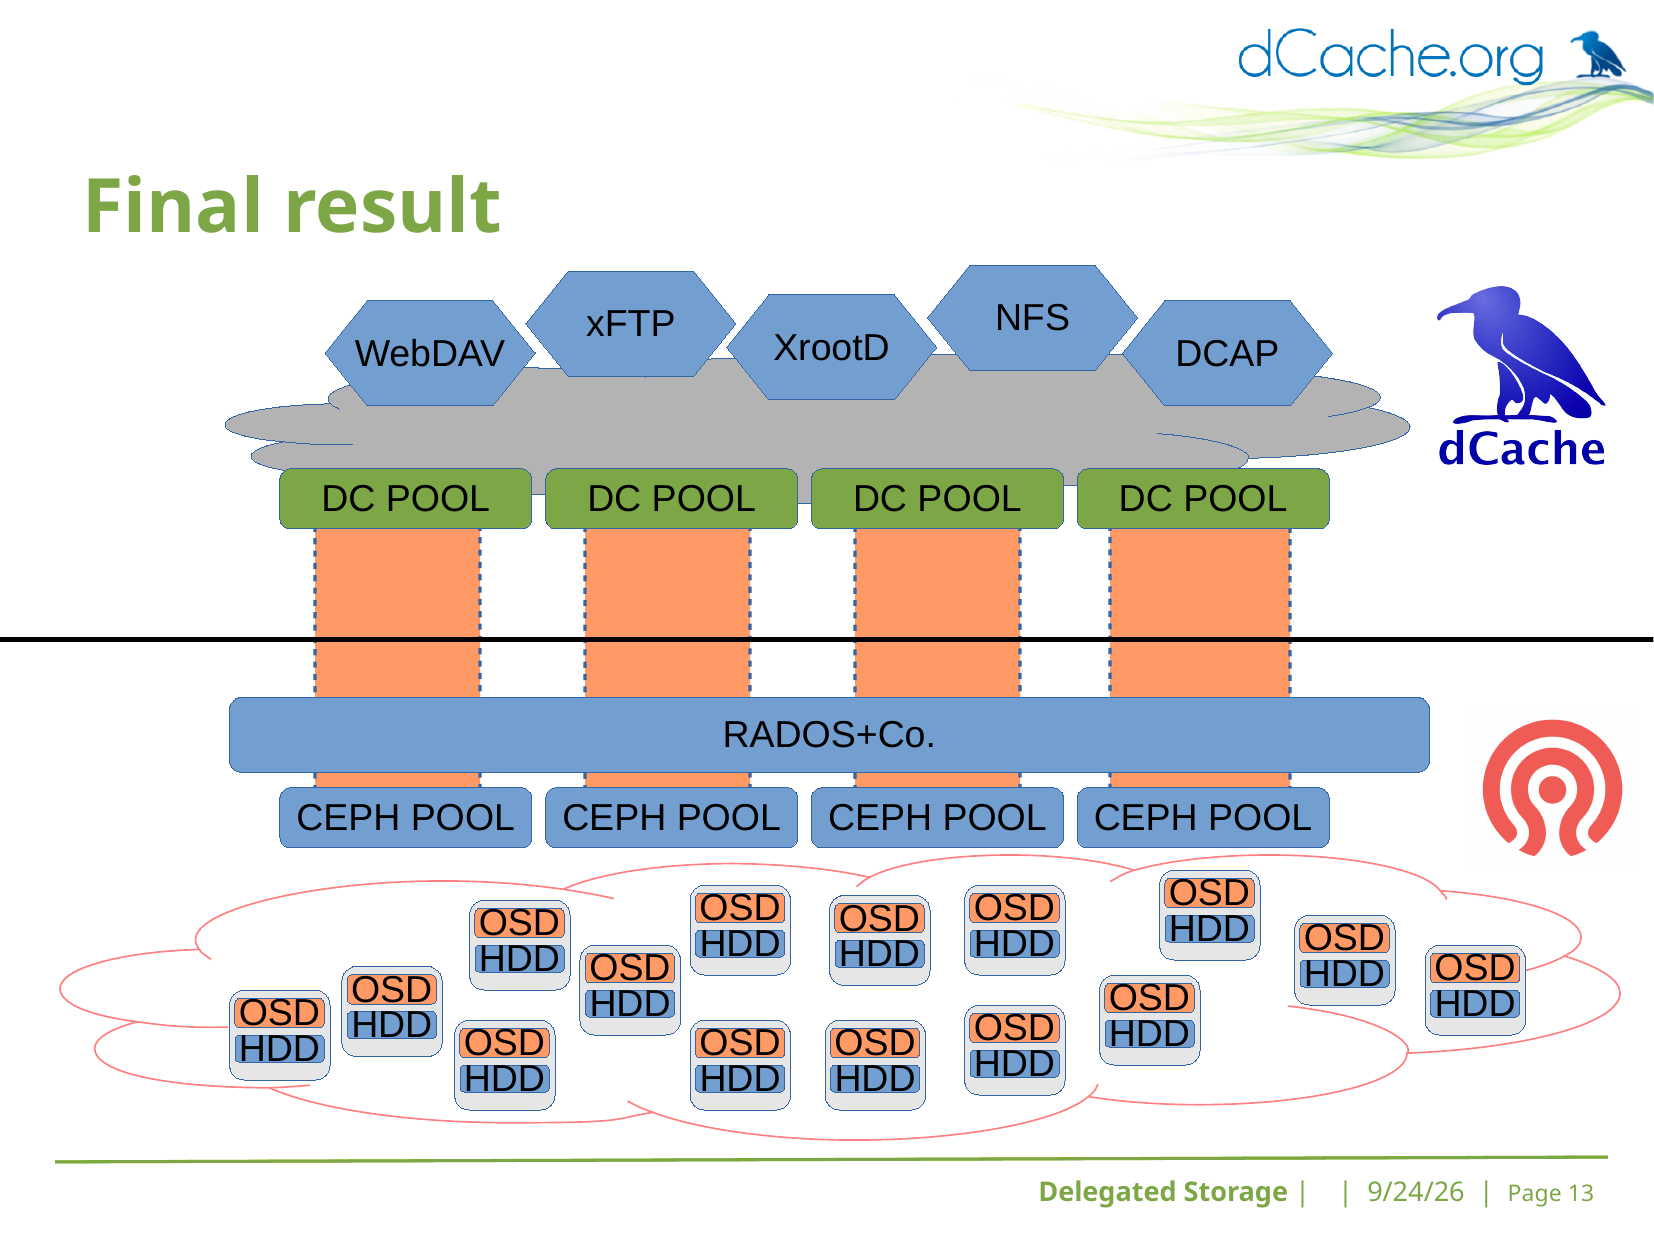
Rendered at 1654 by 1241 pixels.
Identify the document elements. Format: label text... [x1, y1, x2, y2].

text_box HDD [695, 930, 785, 958]
text_box OSD [969, 1013, 1060, 1043]
text_box HDD [1175, 915, 1189, 926]
text_box DC POOL [545, 468, 798, 529]
text_box OSD [969, 893, 1060, 923]
text_box OSD [347, 974, 437, 1005]
text_box HDD [1364, 963, 1379, 983]
text_box HDD [539, 948, 554, 968]
text_box HDD [733, 1068, 748, 1088]
text_box HDD [1202, 918, 1217, 938]
text_box CEPH POOL [279, 787, 532, 848]
text_box HDD [706, 1065, 720, 1076]
text_box HDD [1229, 918, 1244, 938]
text_box HDD [475, 945, 565, 973]
text_box CEPH POOL [1077, 787, 1330, 848]
text_box HDD [1007, 933, 1022, 953]
text_box HDD [245, 1035, 259, 1046]
text_box DC POOL [279, 468, 532, 529]
text_box WebDAV [325, 300, 536, 406]
text_box xFTP [525, 271, 736, 377]
text_box HDD [899, 943, 914, 963]
text_box HDD [650, 993, 665, 1013]
text_box HDD [1310, 960, 1324, 971]
text_box HDD [830, 1065, 920, 1093]
text_box HDD [760, 933, 775, 953]
text_box [855, 773, 1021, 787]
text_box HDD [1169, 1023, 1184, 1043]
text_box HDD [733, 933, 748, 953]
text_box OSD [1104, 983, 1195, 1013]
text_box OSD [830, 1028, 920, 1058]
text_box HDD [385, 1014, 400, 1034]
text_box HDD [585, 990, 675, 1018]
text_box HDD [970, 930, 1060, 958]
text_box HDD [623, 993, 638, 1013]
text_box OSD [834, 903, 925, 933]
text_box OSD [459, 1028, 550, 1058]
text_box OSD [695, 1028, 785, 1058]
text_box HDD [872, 943, 887, 963]
text_box HDD [895, 1068, 910, 1088]
text_box OSD [1164, 878, 1255, 908]
text_box HDD [470, 1065, 484, 1076]
text_box [1110, 642, 1291, 697]
picture [956, 16, 1654, 169]
text_box [585, 773, 751, 787]
text_box HDD [980, 1050, 994, 1061]
text_box HDD [299, 1038, 314, 1058]
text_box HDD [1105, 1020, 1195, 1048]
text_box HDD [1142, 1023, 1157, 1043]
text_box [60, 855, 1621, 1141]
text_box HDD [524, 1068, 539, 1088]
text_box HDD [1034, 1053, 1049, 1073]
text_box [585, 529, 751, 637]
text_box HDD [512, 948, 527, 968]
text_box HDD [1495, 993, 1510, 1013]
text_box OSD [1430, 953, 1520, 983]
text_box [315, 642, 481, 697]
text_box DC POOL [811, 468, 1064, 529]
text_box HDD [347, 1011, 437, 1039]
text_box HDD [970, 1050, 1060, 1078]
picture [1470, 705, 1635, 870]
text_box HDD [841, 1065, 855, 1076]
text_box [585, 642, 751, 697]
text_box [315, 773, 481, 787]
text_box OSD [474, 908, 565, 938]
text_box HDD [235, 1035, 325, 1063]
text_box HDD [845, 940, 859, 951]
text_box OSD [234, 998, 325, 1028]
text_box HDD [1430, 990, 1520, 1018]
picture [1437, 286, 1606, 466]
text_box HDD [868, 1068, 883, 1088]
title Final result [82, 155, 1605, 252]
text_box NFS [927, 265, 1138, 371]
text_box HDD [1300, 960, 1390, 988]
text_box HDD [1115, 1020, 1129, 1031]
text_box [855, 529, 1021, 637]
text_box HDD [1468, 993, 1483, 1013]
text_box [225, 354, 1411, 504]
text_box HDD [760, 1068, 775, 1088]
text_box HDD [695, 1065, 785, 1093]
text_box HDD [980, 930, 994, 941]
text_box CEPH POOL [545, 787, 798, 848]
text_box OSD [585, 953, 675, 983]
text_box HDD [497, 1068, 512, 1088]
text_box HDD [485, 945, 499, 956]
text_box OSD [1299, 923, 1390, 953]
text_box XrootD [726, 294, 937, 400]
text_box HDD [1441, 990, 1455, 1001]
text_box [1110, 773, 1291, 787]
text_box HDD [596, 990, 610, 1001]
text_box HDD [1165, 915, 1255, 943]
text_box HDD [1007, 1053, 1022, 1073]
text_box OSD [695, 893, 785, 923]
text_box HDD [358, 1011, 372, 1022]
text_box DCAP [1122, 300, 1333, 406]
text_box CEPH POOL [811, 787, 1064, 848]
text_box RADOS+Co. [229, 697, 1430, 773]
text_box [315, 529, 481, 637]
text_box HDD [272, 1038, 287, 1058]
text_box HDD [1337, 963, 1352, 983]
text_box [855, 642, 1021, 697]
text_box HDD [412, 1014, 427, 1034]
text_box [1110, 529, 1291, 637]
text_box HDD [1034, 933, 1049, 953]
text_box HDD [706, 930, 720, 941]
text_box HDD [460, 1065, 550, 1093]
text_box HDD [835, 940, 925, 968]
text_box DC POOL [1077, 468, 1330, 529]
